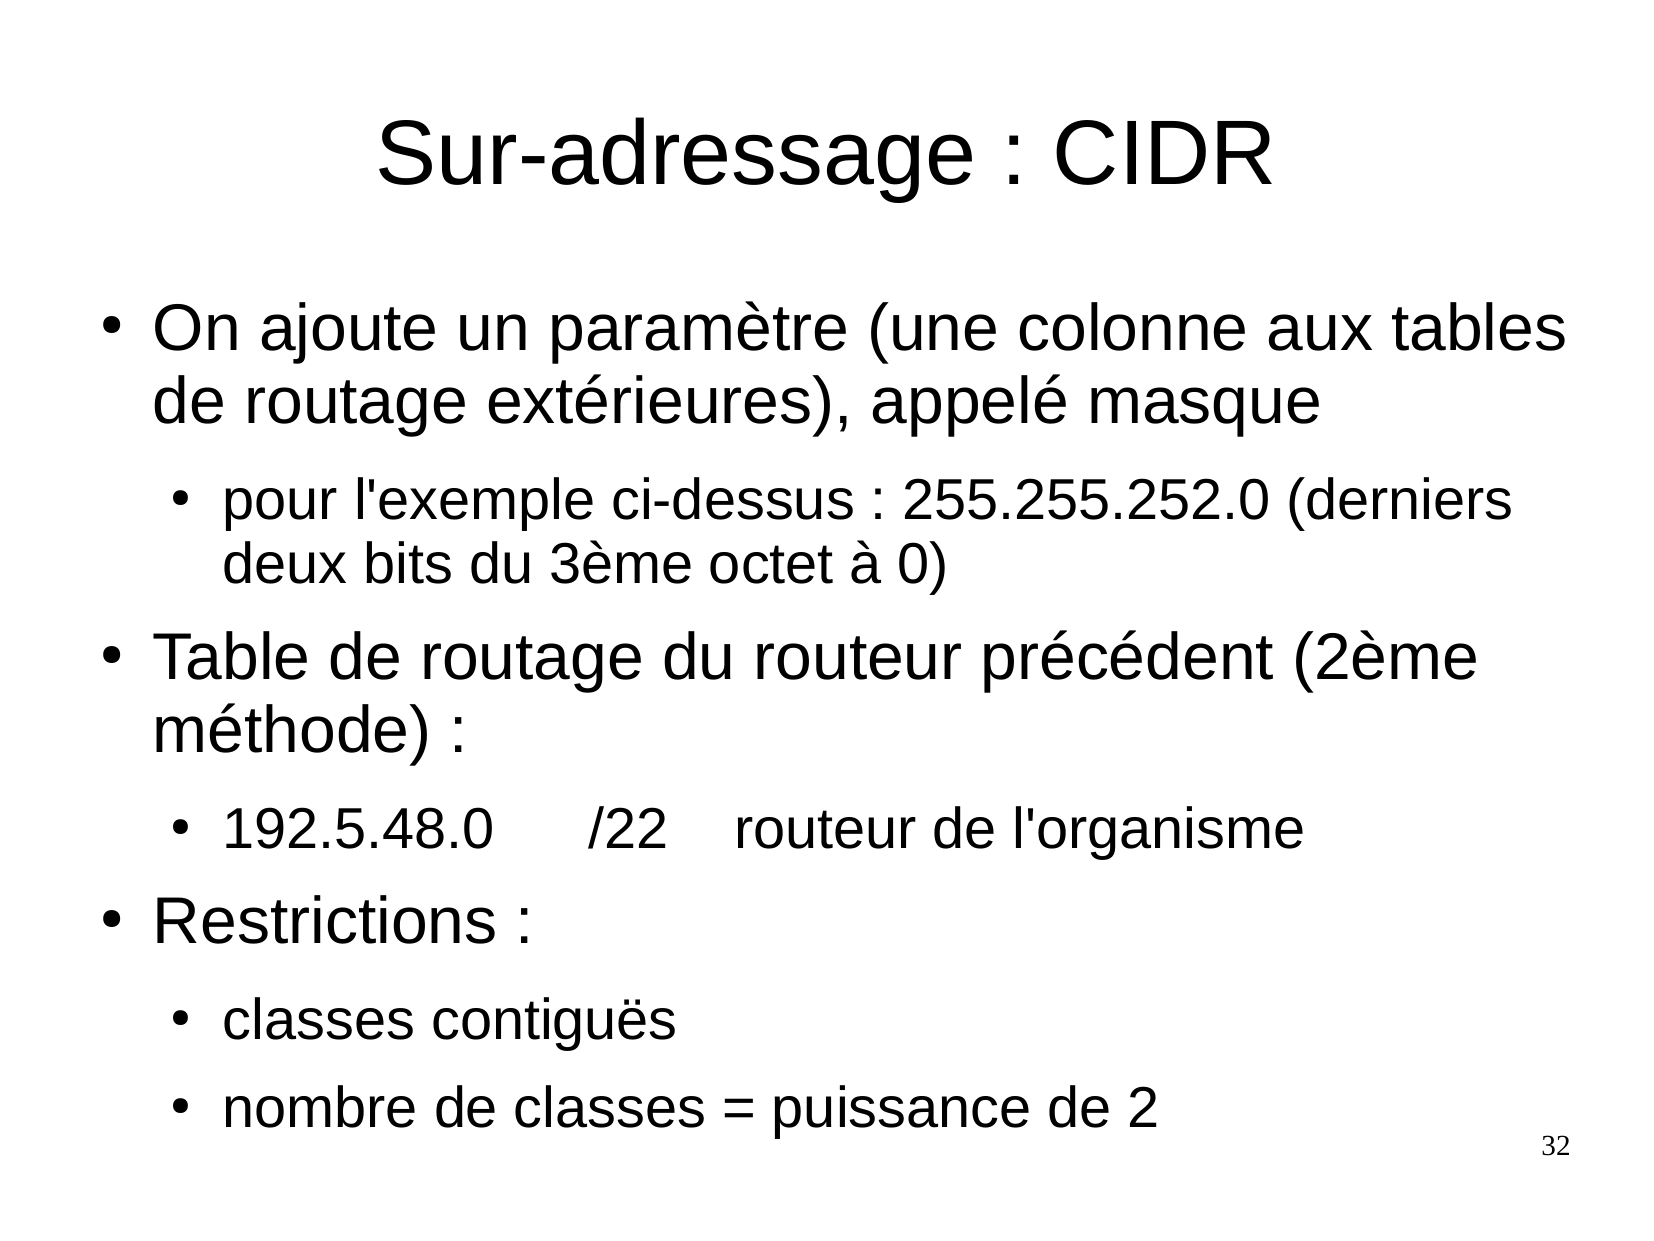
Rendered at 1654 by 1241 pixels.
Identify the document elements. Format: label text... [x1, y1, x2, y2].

list On ajoute un paramètre (une colonne aux tables de routage extérieures), appelé masque pour l'exemple ci-dessus : 255.255.252.0 (derniers deux bits du 3ème octet à 0) Table de routage du routeur précédent (2ème méthode) : 192.5.48.0 /22 routeur de l'organisme Restrictions : classes contiguës nombre de classes = puissance de 2 [82, 290, 1571, 1146]
title Sur-adressage : CIDR [82, 49, 1571, 257]
